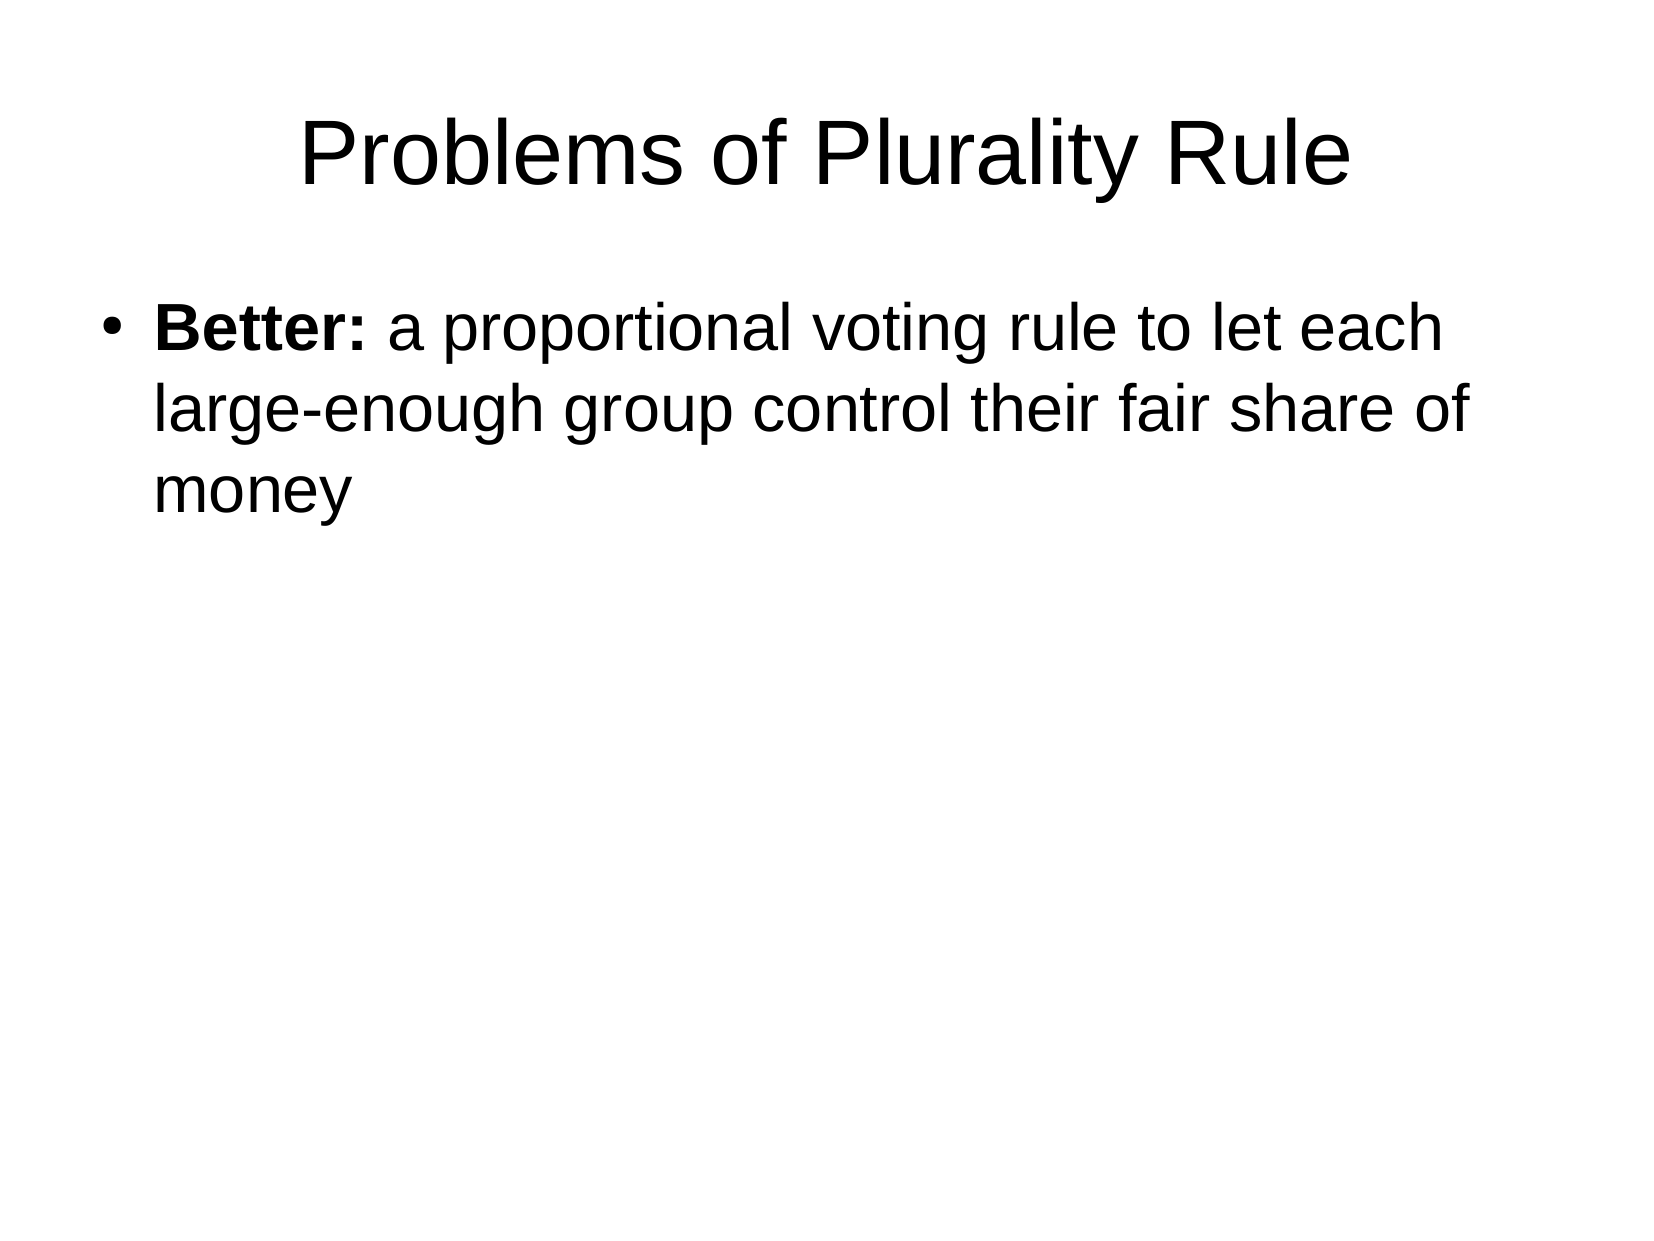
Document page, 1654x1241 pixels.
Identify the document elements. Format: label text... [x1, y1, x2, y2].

title Problems of Plurality Rule [82, 49, 1571, 257]
list Better: a proportional voting rule to let each large-enough group control their fair share of money [82, 290, 1571, 1109]
